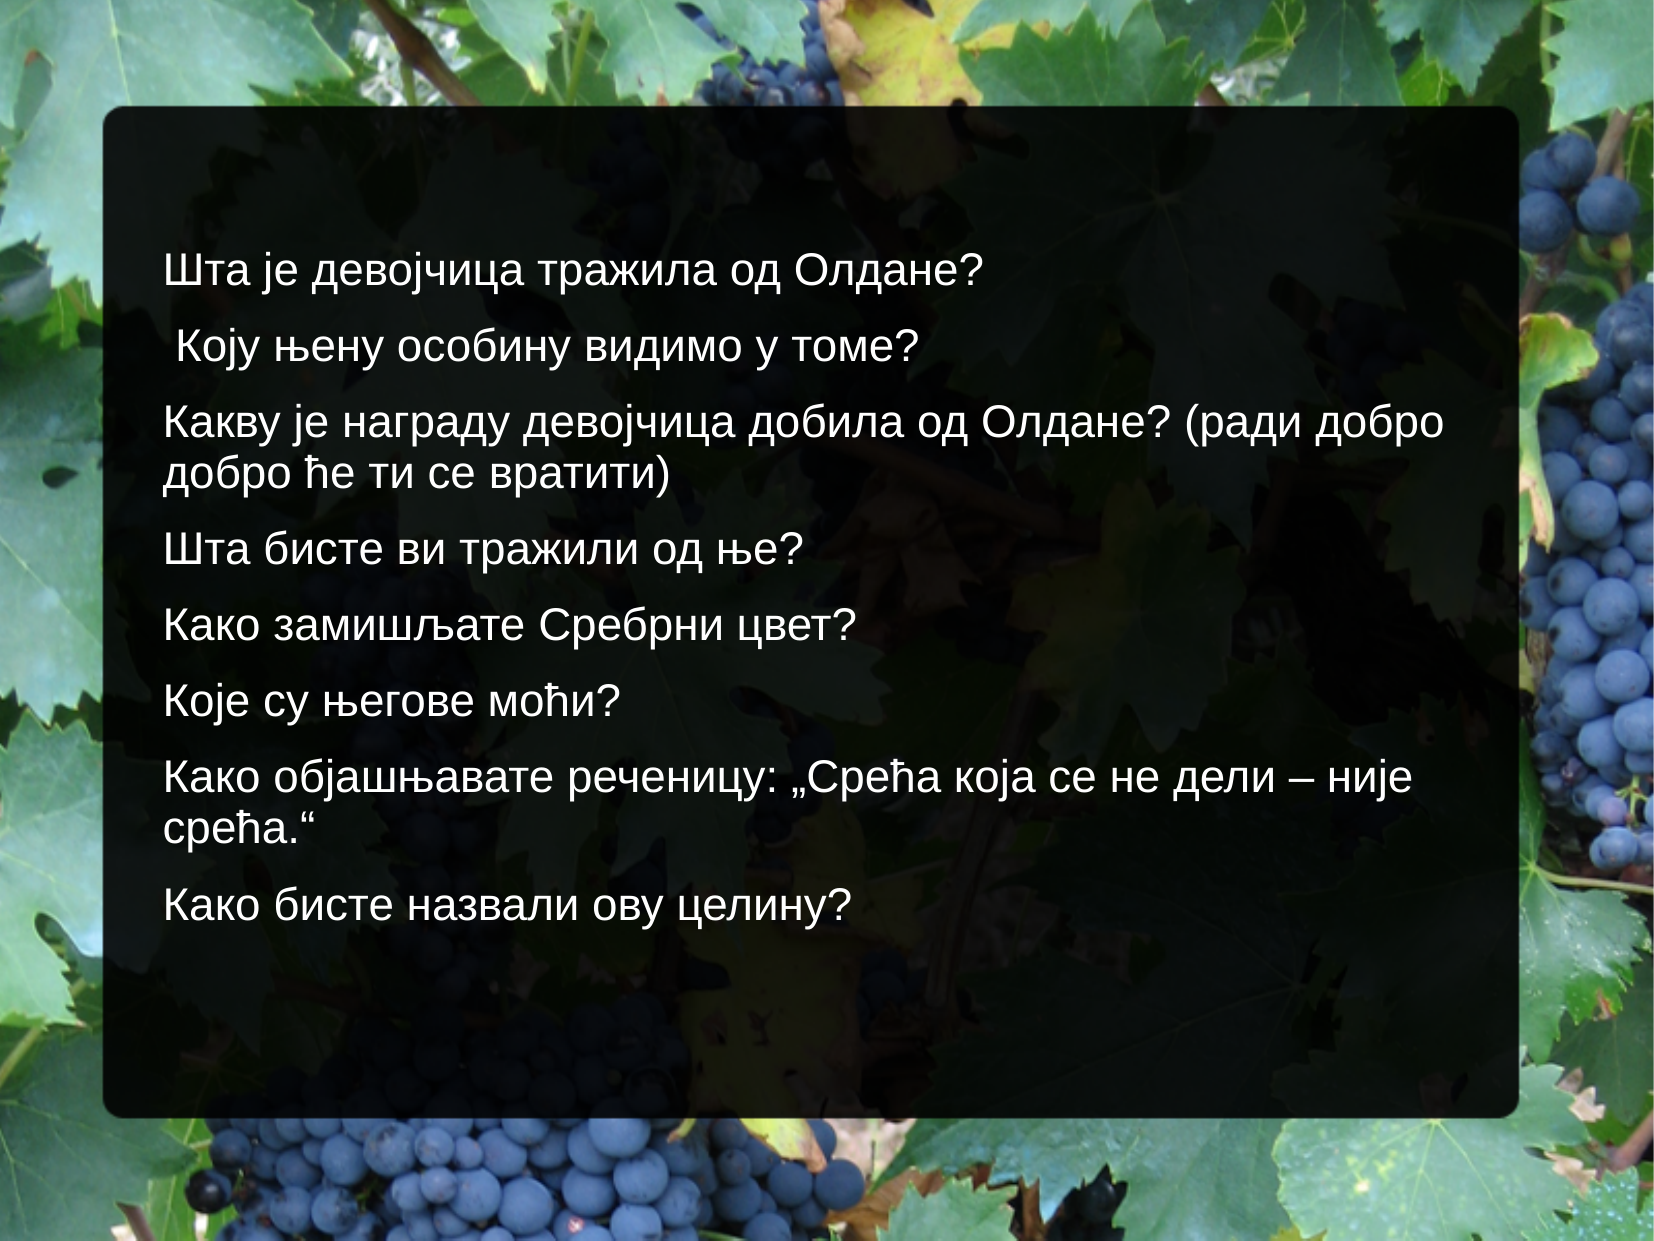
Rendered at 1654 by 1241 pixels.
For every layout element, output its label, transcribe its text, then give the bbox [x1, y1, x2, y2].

picture [0, 0, 1654, 1241]
text_box Шта је девојчица тражила од Олдане? Коју њену особину видимо у томе? Какву је награду девојчица добила од Олдане? (ради добро добро ће ти се вратити) Шта бисте ви тражили од ње? Како замишљате Сребрни цвет? Које су његове моћи? Како објашњавате реченицу: „Срећа која се не дели – није срећа.“ Како бисте назвали ову целину? [147, 236, 1477, 983]
